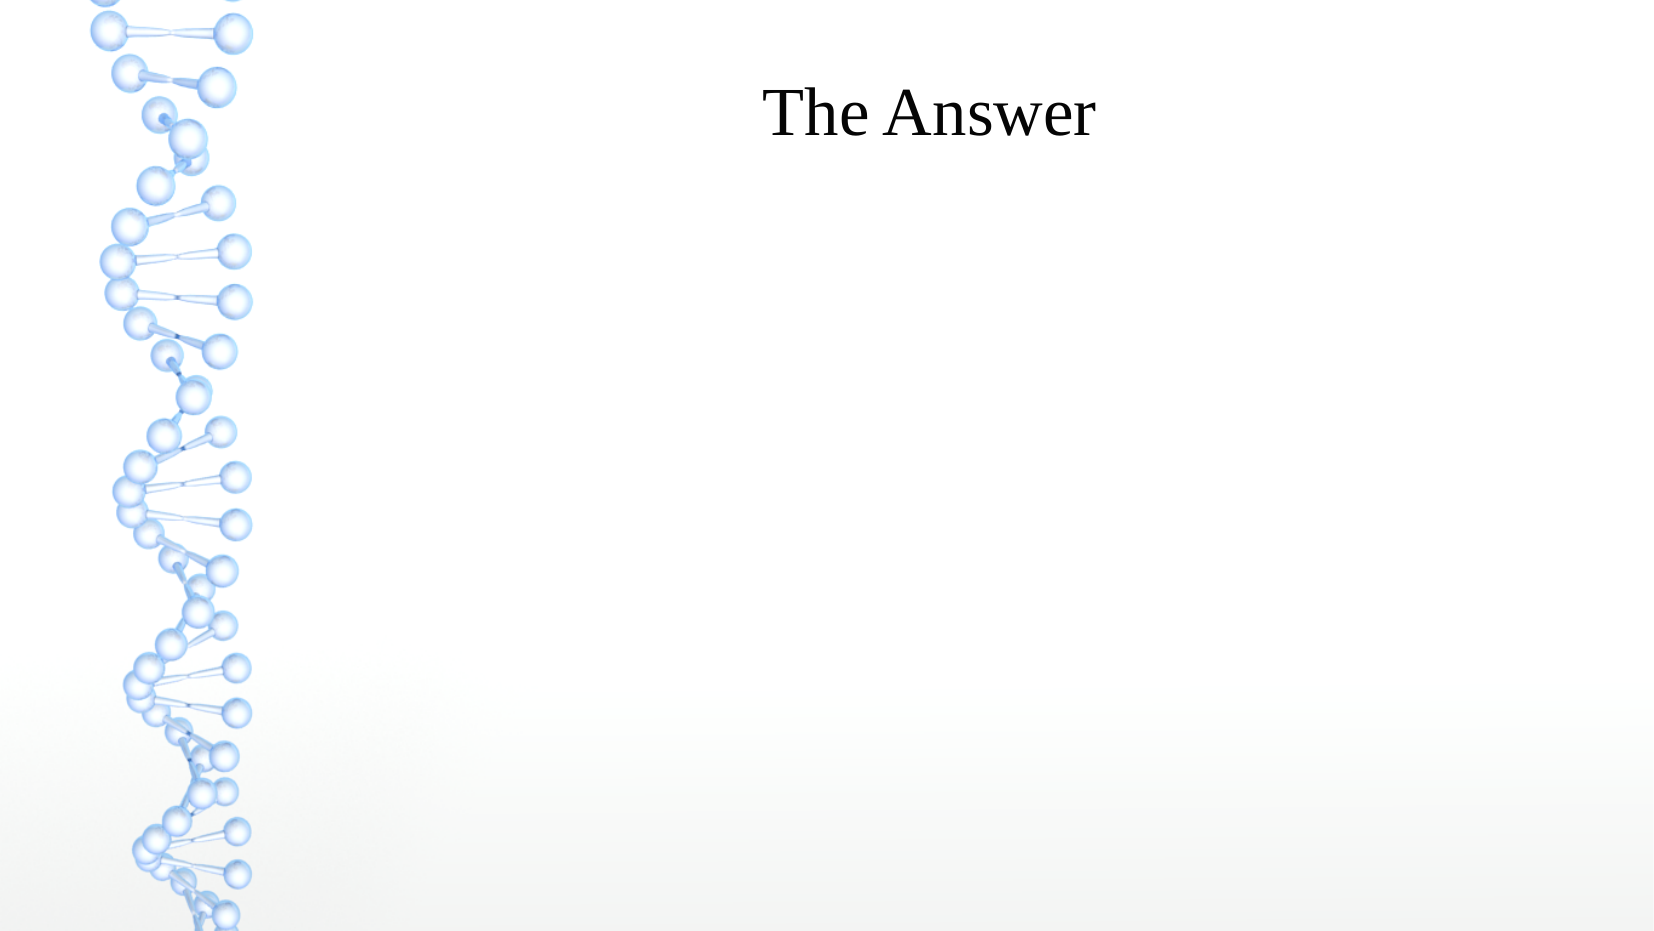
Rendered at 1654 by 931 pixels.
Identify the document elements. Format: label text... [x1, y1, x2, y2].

picture [0, 0, 1654, 931]
title The Answer [265, 35, 1595, 189]
